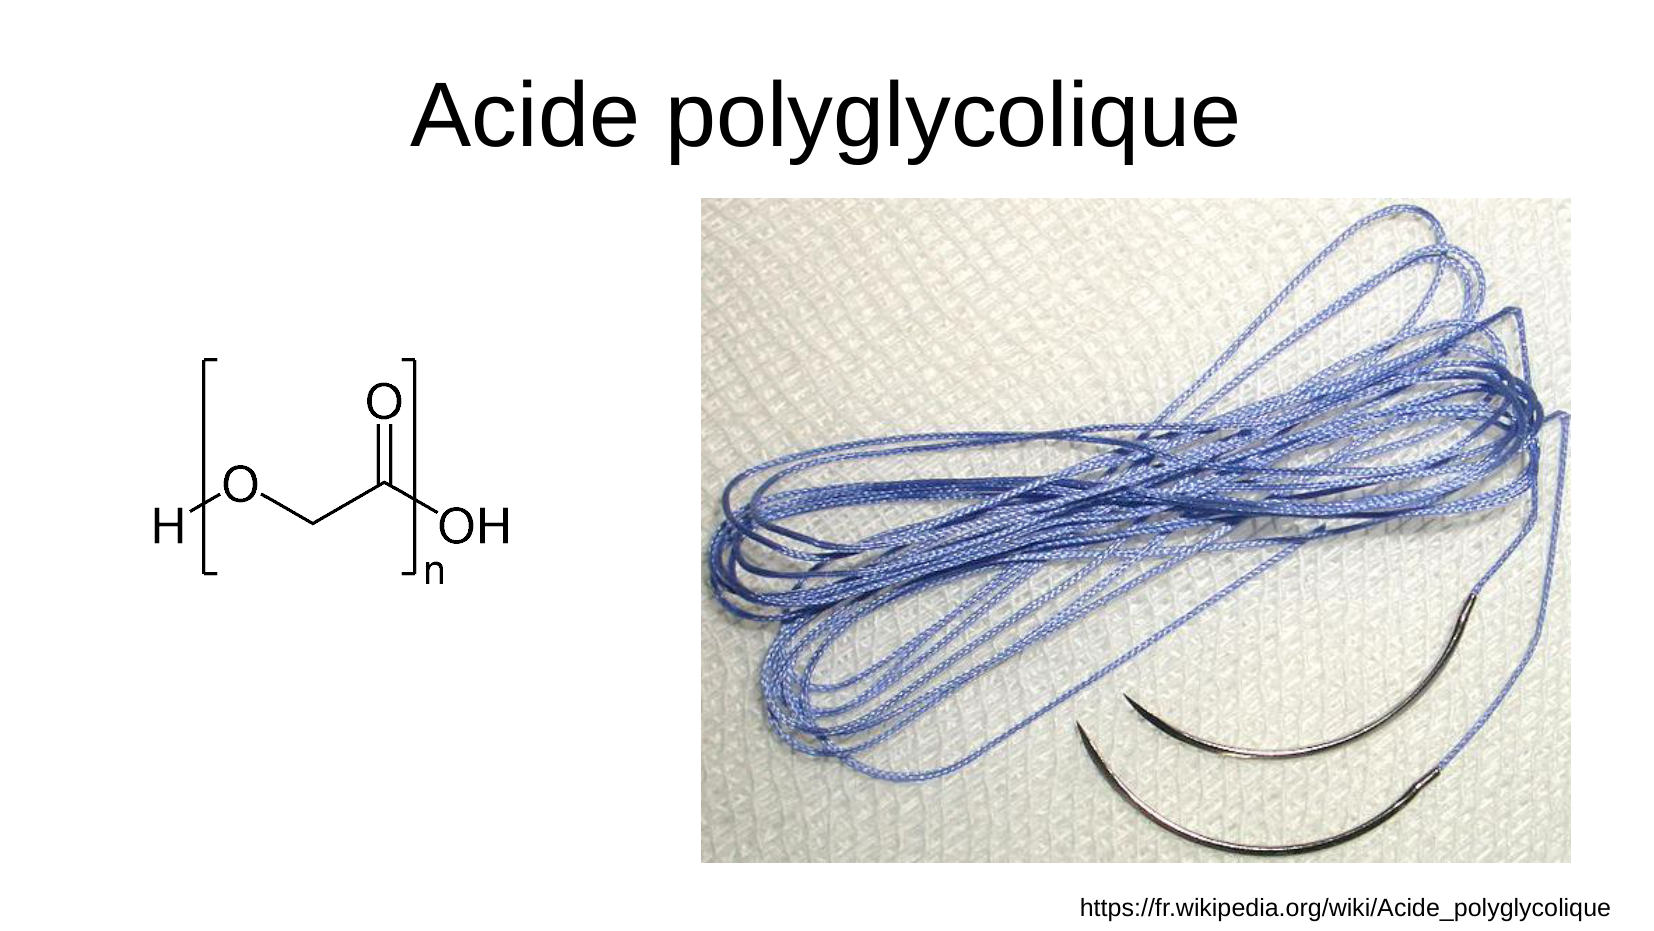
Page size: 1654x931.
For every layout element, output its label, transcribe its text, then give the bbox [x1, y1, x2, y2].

text_box https://fr.wikipedia.org/wiki/Acide_polyglycolique [1065, 885, 1654, 931]
picture [701, 198, 1571, 863]
picture [141, 348, 521, 603]
title Acide polyglycolique [82, 37, 1571, 193]
